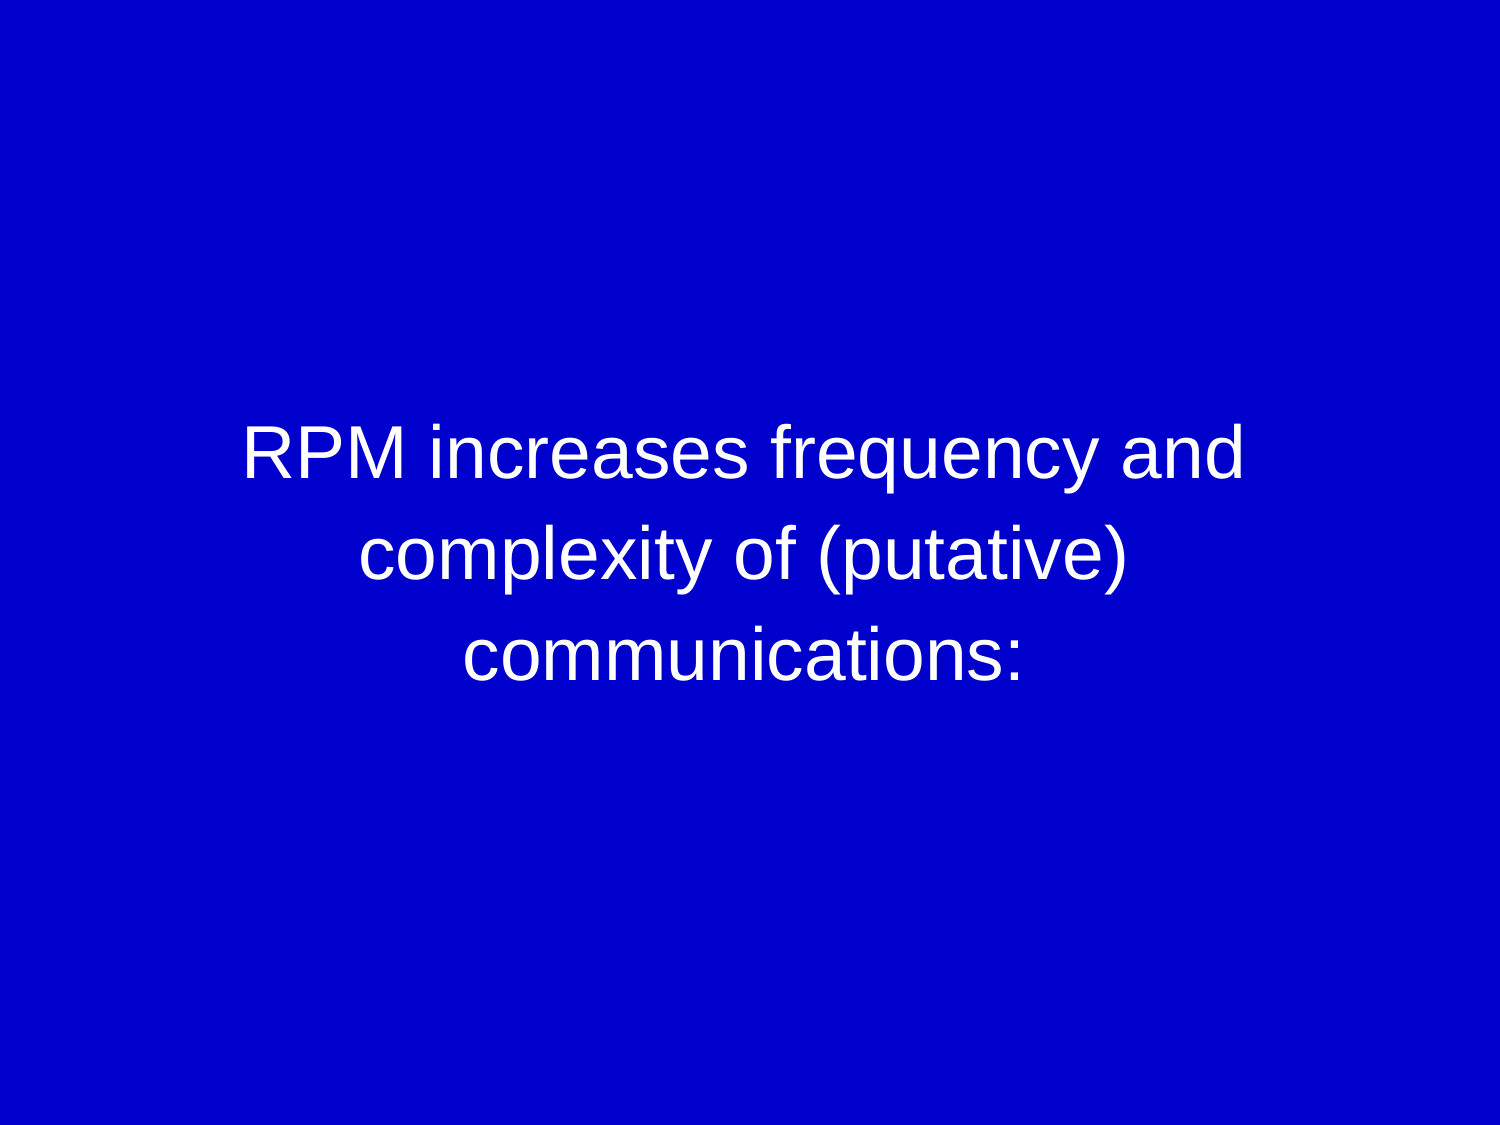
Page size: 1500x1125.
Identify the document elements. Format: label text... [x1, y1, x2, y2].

title RPM increases frequency and complexity of (putative) communications: [79, 368, 1409, 722]
